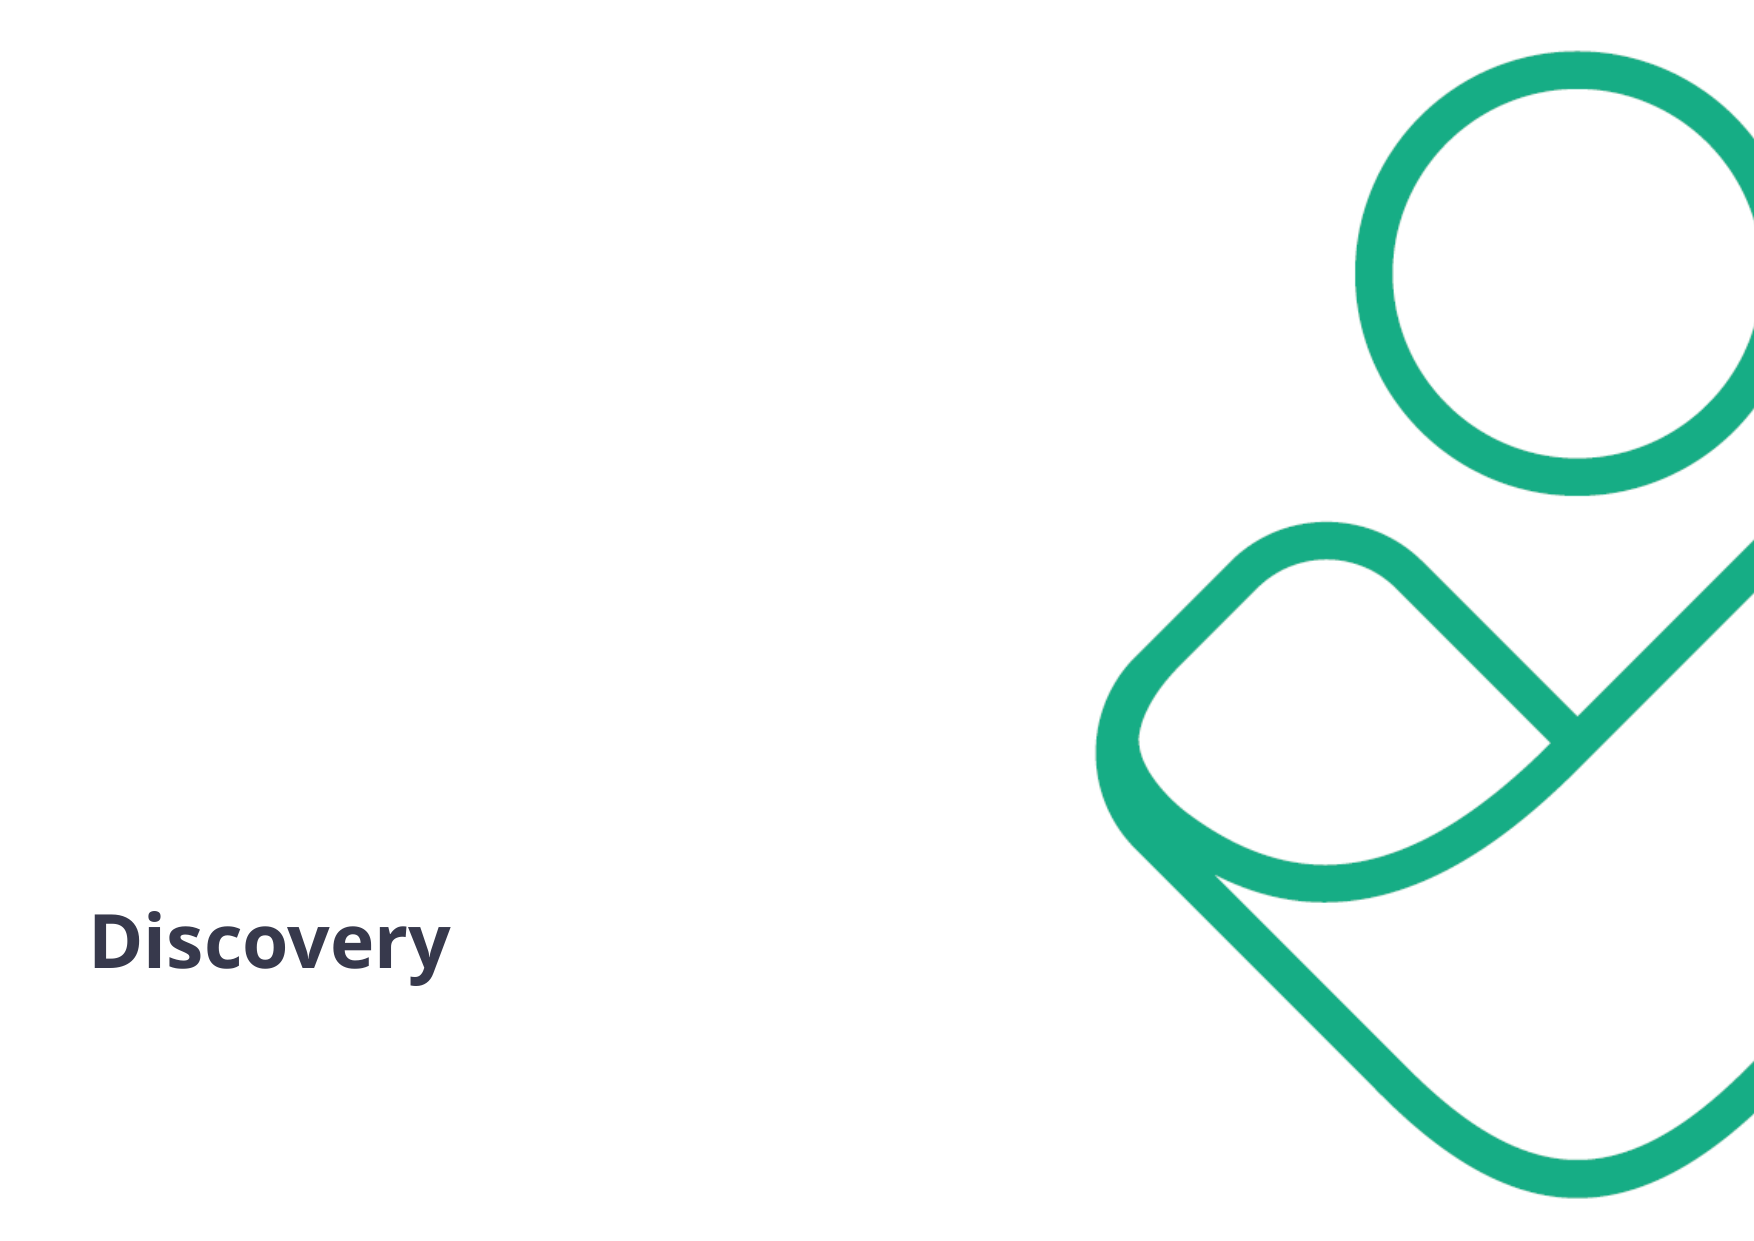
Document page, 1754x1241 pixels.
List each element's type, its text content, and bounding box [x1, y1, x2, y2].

list Discovery [88, 903, 1128, 1146]
